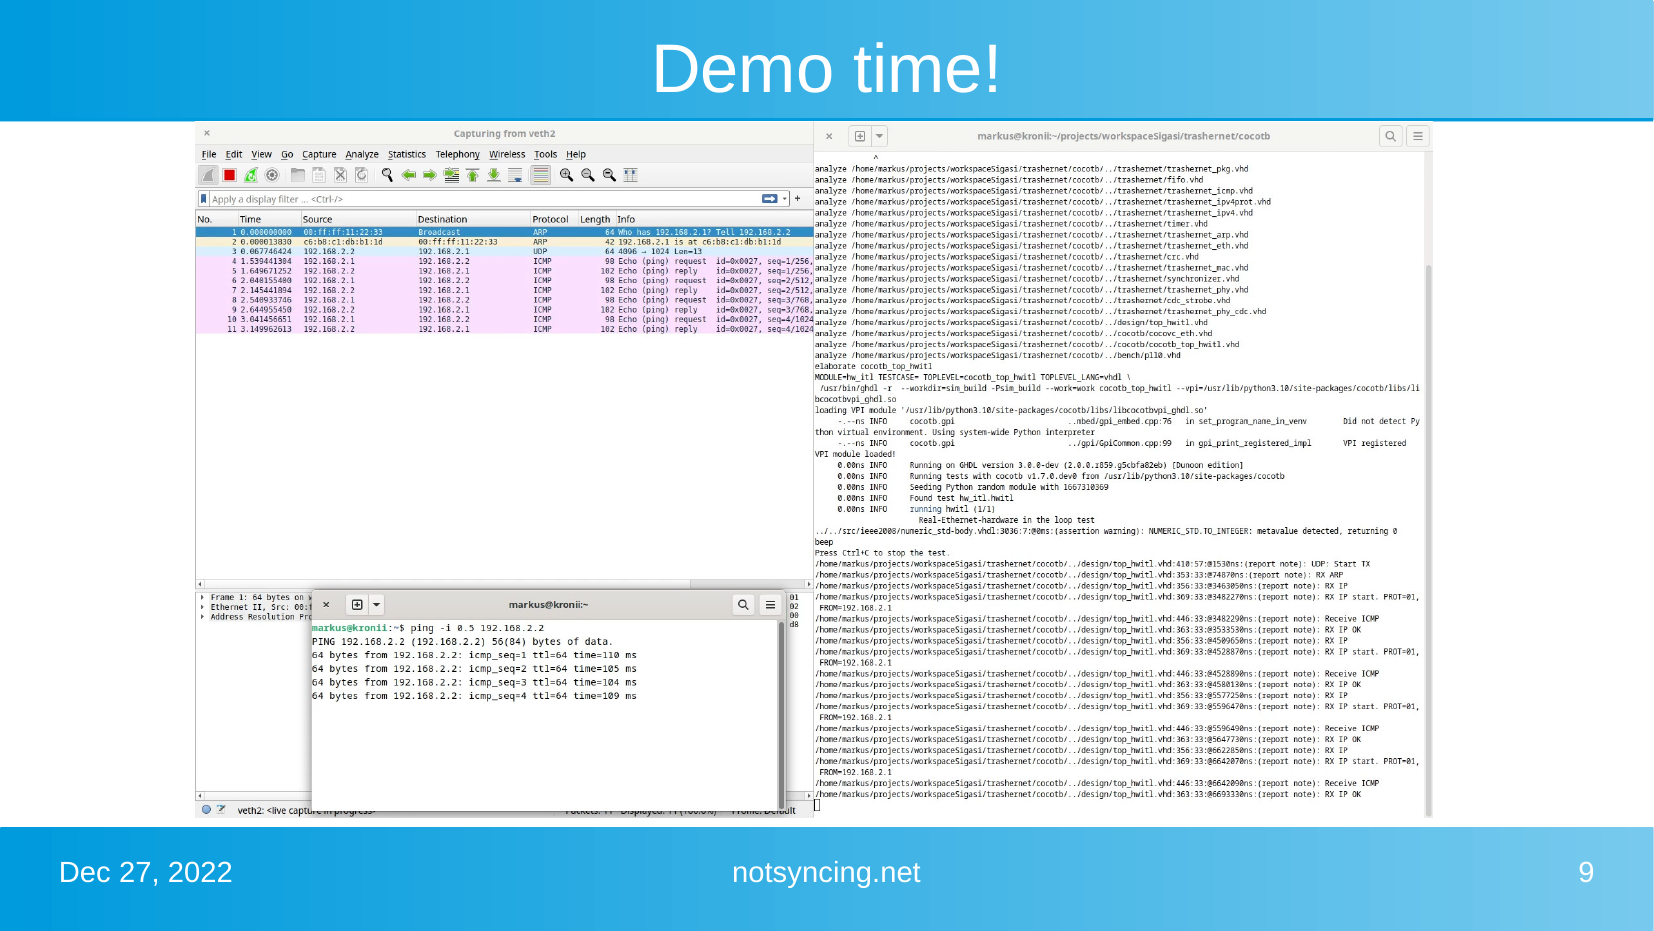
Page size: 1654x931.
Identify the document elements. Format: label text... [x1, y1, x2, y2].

picture [195, 122, 1433, 818]
title Demo time! [59, 29, 1595, 108]
